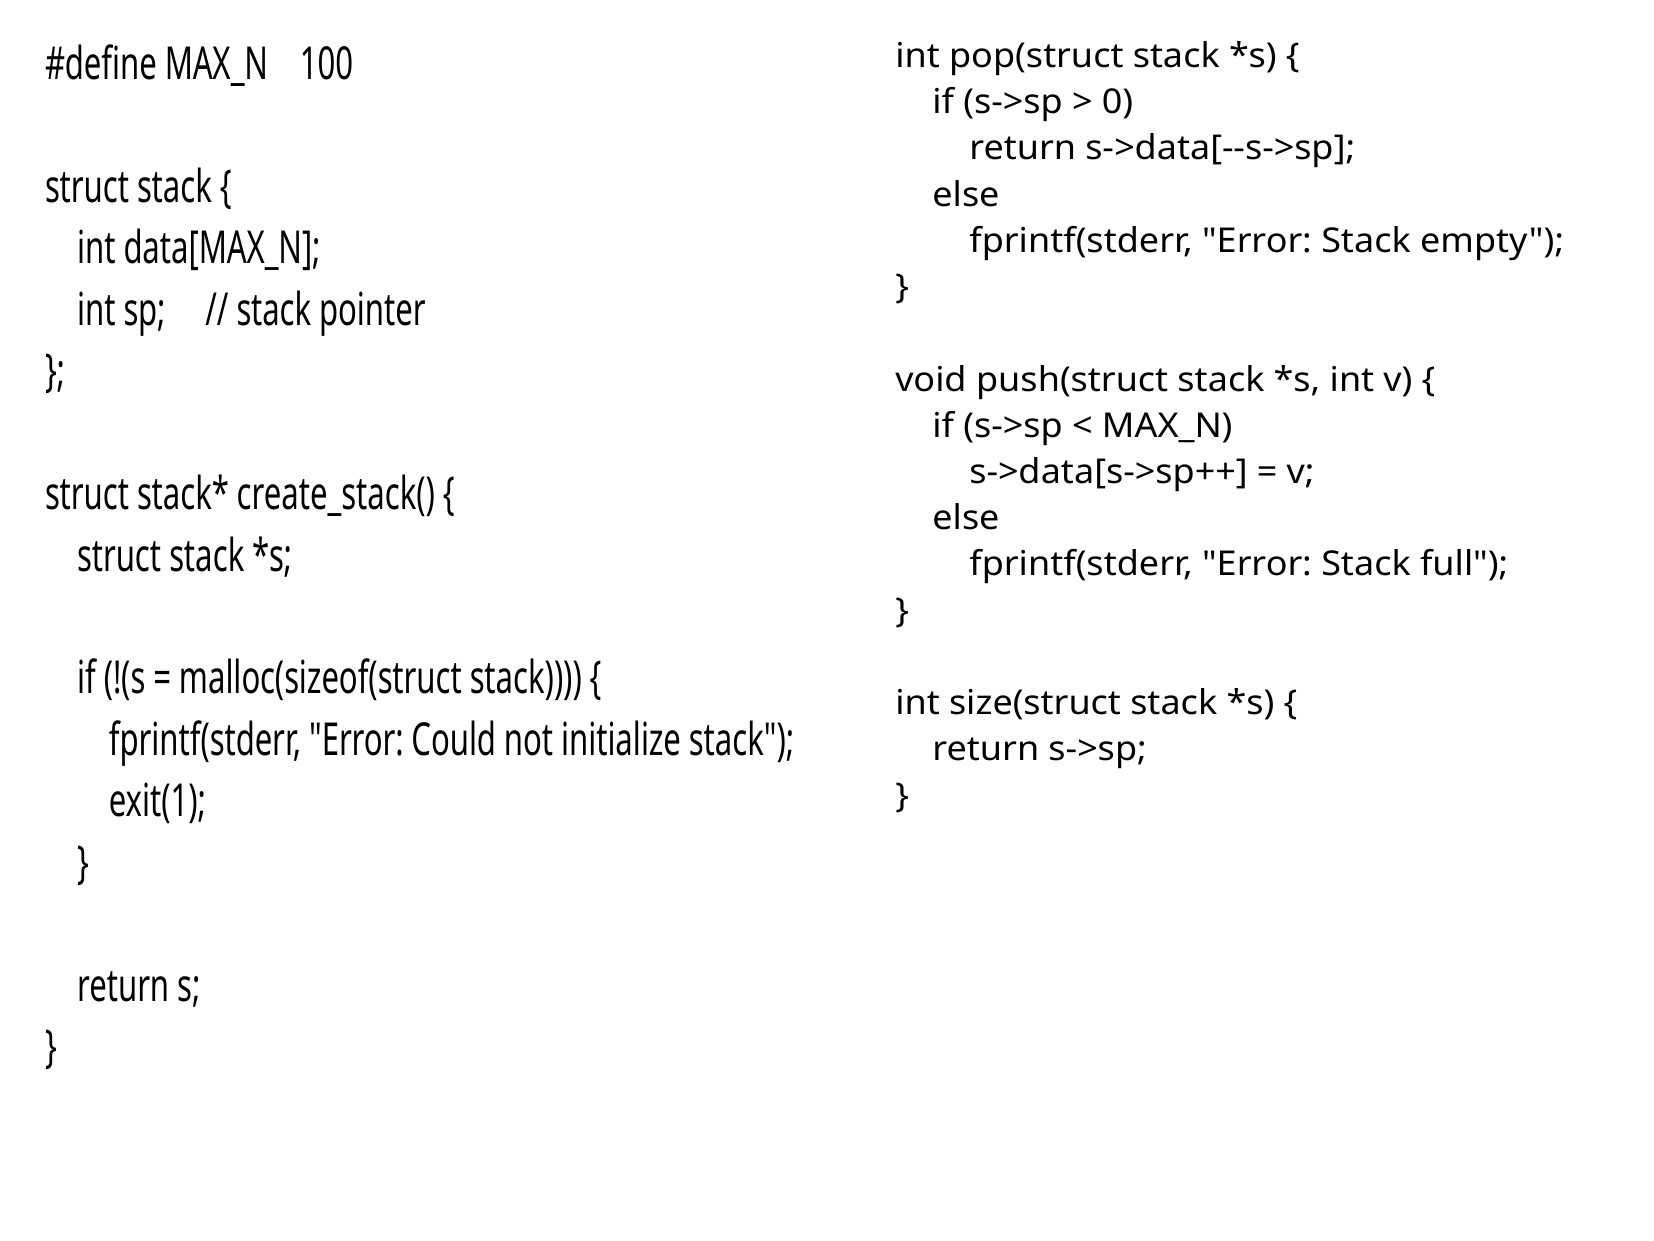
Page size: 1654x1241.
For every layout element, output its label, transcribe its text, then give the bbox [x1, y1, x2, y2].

text_box #define MAX_N 100 struct stack { int data[MAX_N]; int sp; // stack pointer }; struct stack* create_stack() { struct stack *s; if (!(s = malloc(sizeof(struct stack)))) { fprintf(stderr, "Error: Could not initialize stack"); exit(1); } return s; } [30, 23, 811, 1089]
text_box int pop(struct stack *s) { if (s->sp > 0) return s->data[--s->sp]; else fprintf(stderr, "Error: Stack empty"); } void push(struct stack *s, int v) { if (s->sp < MAX_N) s->data[s->sp++] = v; else fprintf(stderr, "Error: Stack full"); } int size(struct stack *s) { return s->sp; } [880, 23, 1584, 831]
